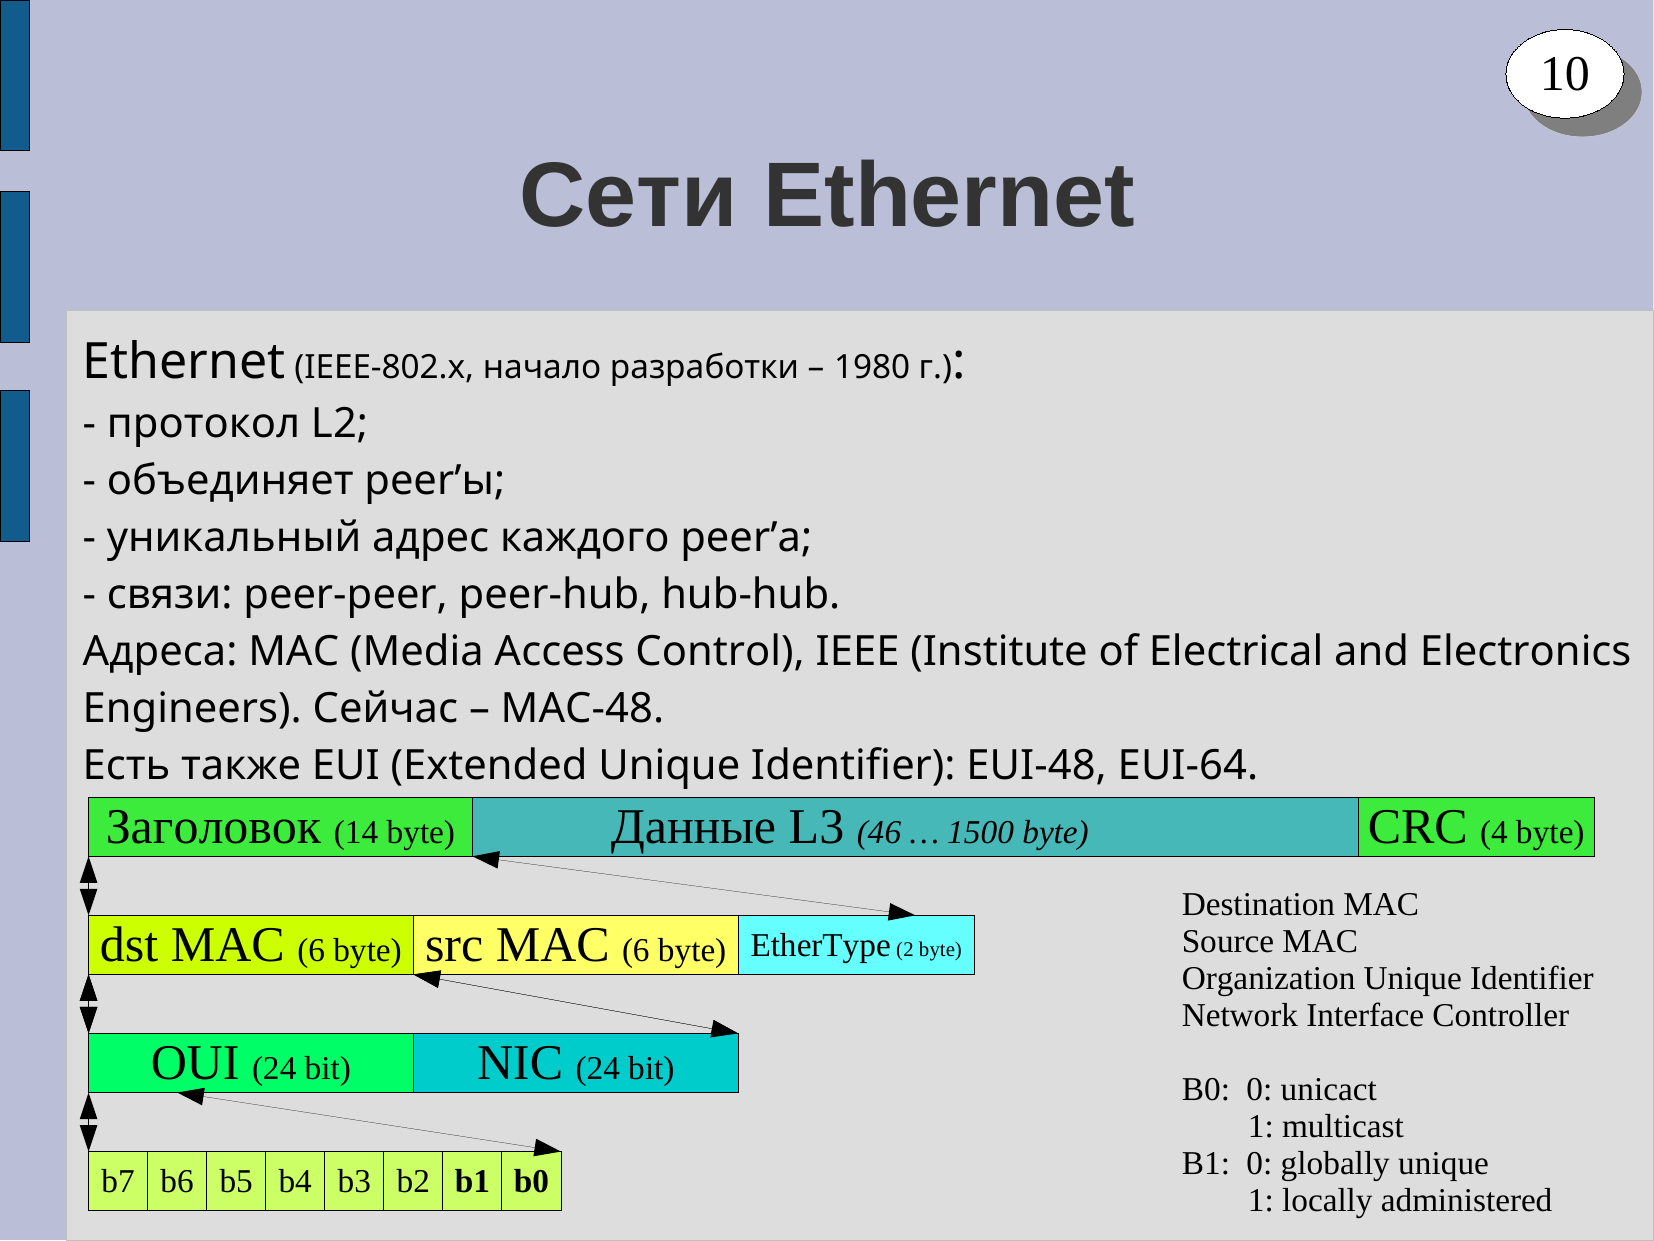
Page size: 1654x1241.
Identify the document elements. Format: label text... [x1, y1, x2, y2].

text_box Destination MAC Source MAC Organization Unique Identifier Network Interface Controller B0: 0: unicact 1: multicast B1: 0: globally unique 1: locally administered [1181, 885, 1637, 1220]
text_box b7 [88, 1151, 147, 1211]
text_box 10 [1505, 29, 1625, 119]
text_box b4 [265, 1151, 324, 1211]
text_box Заголовок (14 byte) [88, 797, 473, 857]
text_box NIC (24 bit) [414, 1033, 739, 1093]
text_box EtherType (2 byte) [739, 915, 975, 975]
text_box b5 [206, 1151, 265, 1211]
text_box b1 [442, 1151, 501, 1211]
text_box b3 [324, 1151, 383, 1211]
title Сети Ethernet [121, 91, 1534, 299]
text_box CRC (4 byte) [1358, 797, 1595, 857]
text_box b6 [147, 1151, 206, 1211]
text_box src MAC (6 byte) [414, 915, 739, 975]
text_box dst MAC (6 byte) [88, 915, 414, 975]
text_box Ethernet (IEEE-802.x, начало разработки – 1980 г.): - протокол L2; - объединяет peer’ы; - уникальный адрес каждого peer’а; - связи: peer-peer, peer-hub, hub-hub. Адреса: MAC (Media Access Control), IEEE (Institute of Electrical and Electronics Engineers). Сейчас – MAC-48. Есть также EUI (Extended Unique Identifier): EUI-48, EUI-64. [82, 324, 1648, 741]
text_box Данные L3 (46 … 1500 byte) [473, 797, 1358, 857]
text_box b0 [501, 1151, 562, 1211]
text_box b2 [383, 1151, 442, 1211]
text_box OUI (24 bit) [88, 1033, 414, 1093]
